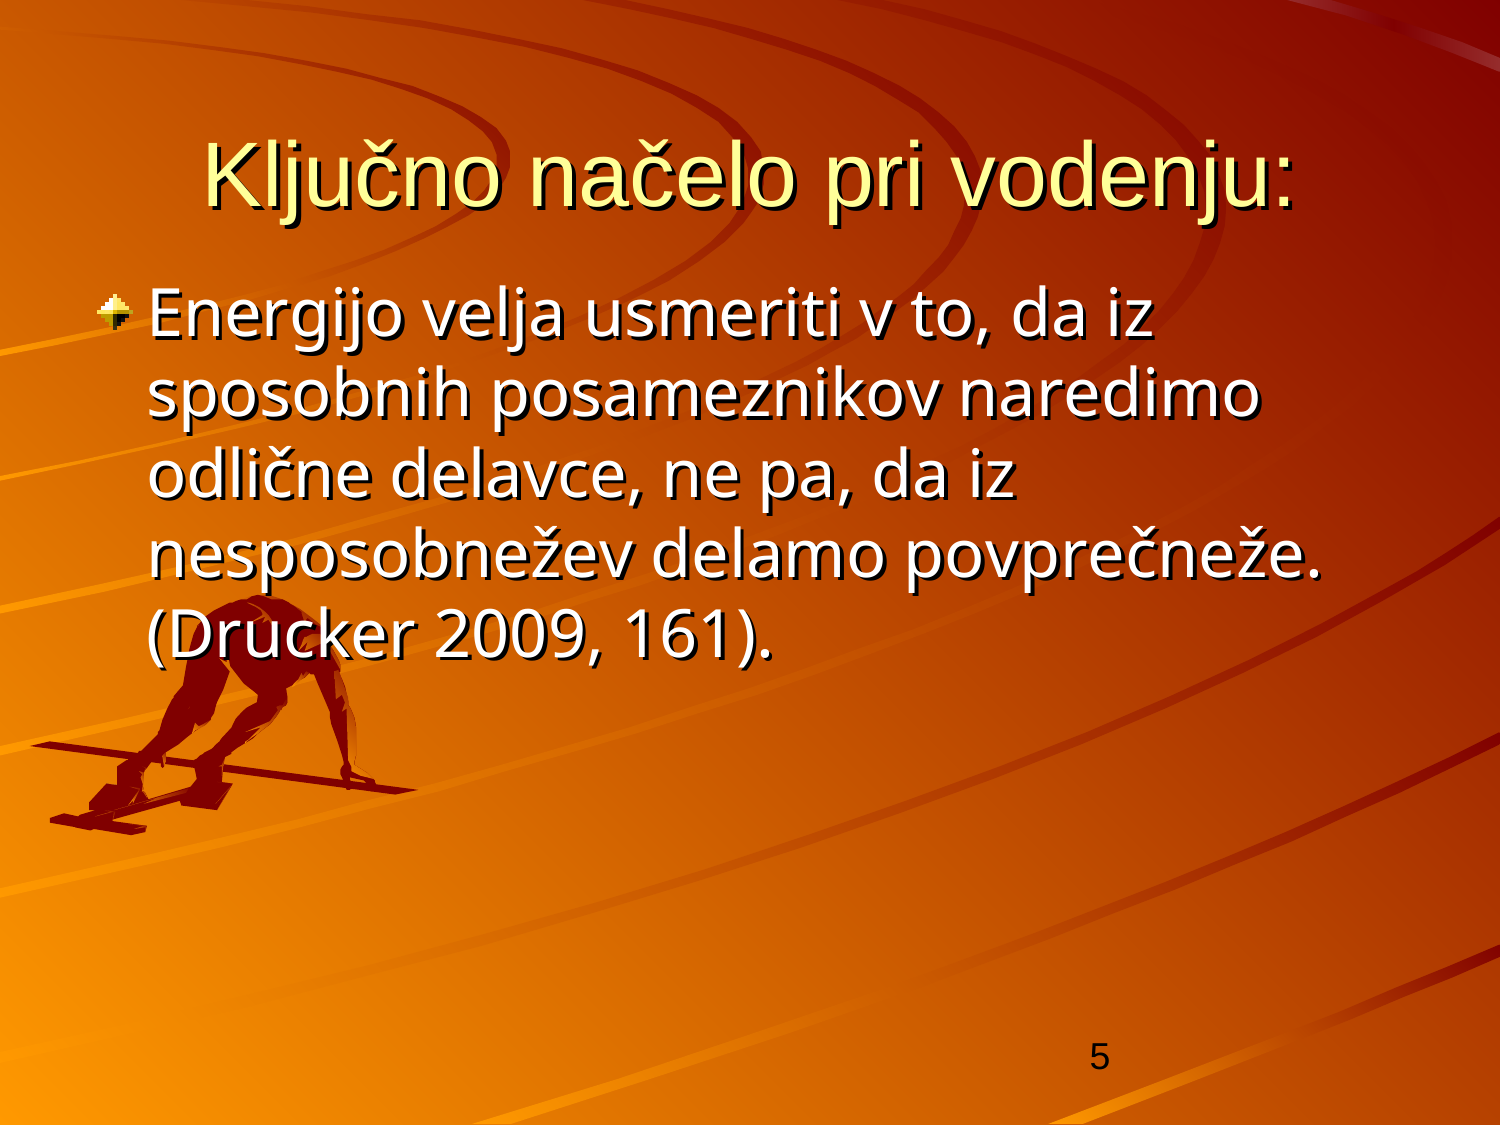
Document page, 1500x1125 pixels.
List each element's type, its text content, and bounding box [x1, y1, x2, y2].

list Energijo velja usmeriti v to, da iz sposobnih posameznikov naredimo odlične delavce, ne pa, da iz nesposobnežev delamo povprečneže. (Drucker 2009, 161). [75, 262, 1426, 1006]
title Ključno načelo pri vodenju: [75, 25, 1426, 233]
